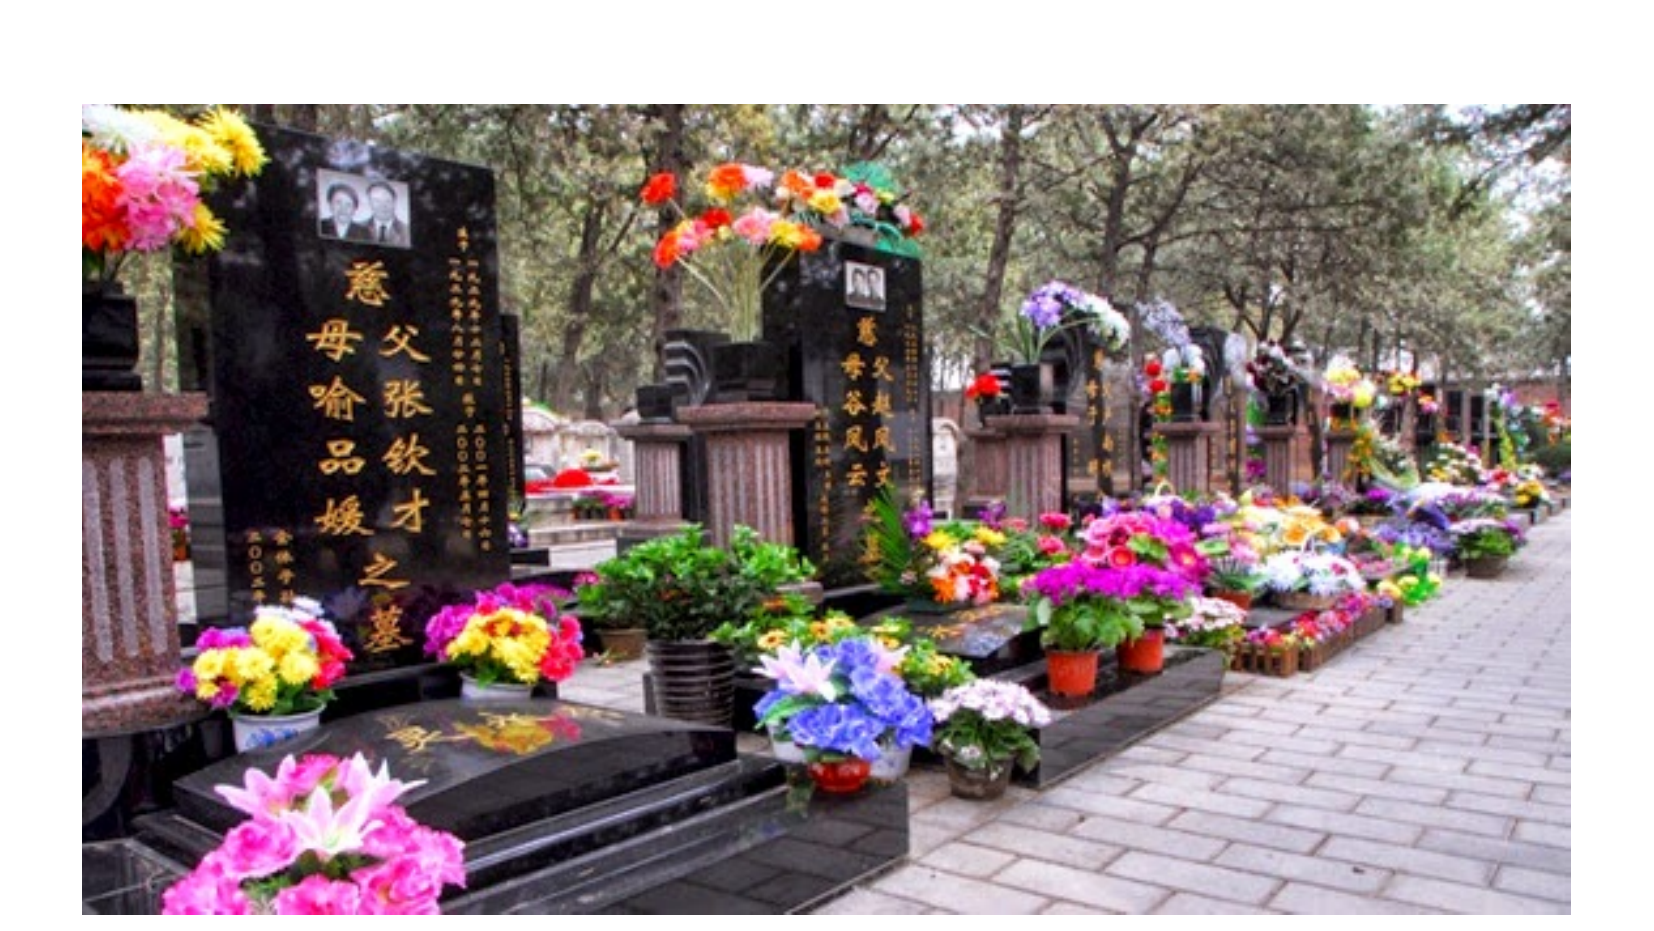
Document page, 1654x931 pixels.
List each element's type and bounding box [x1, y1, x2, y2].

picture [82, 104, 1571, 915]
